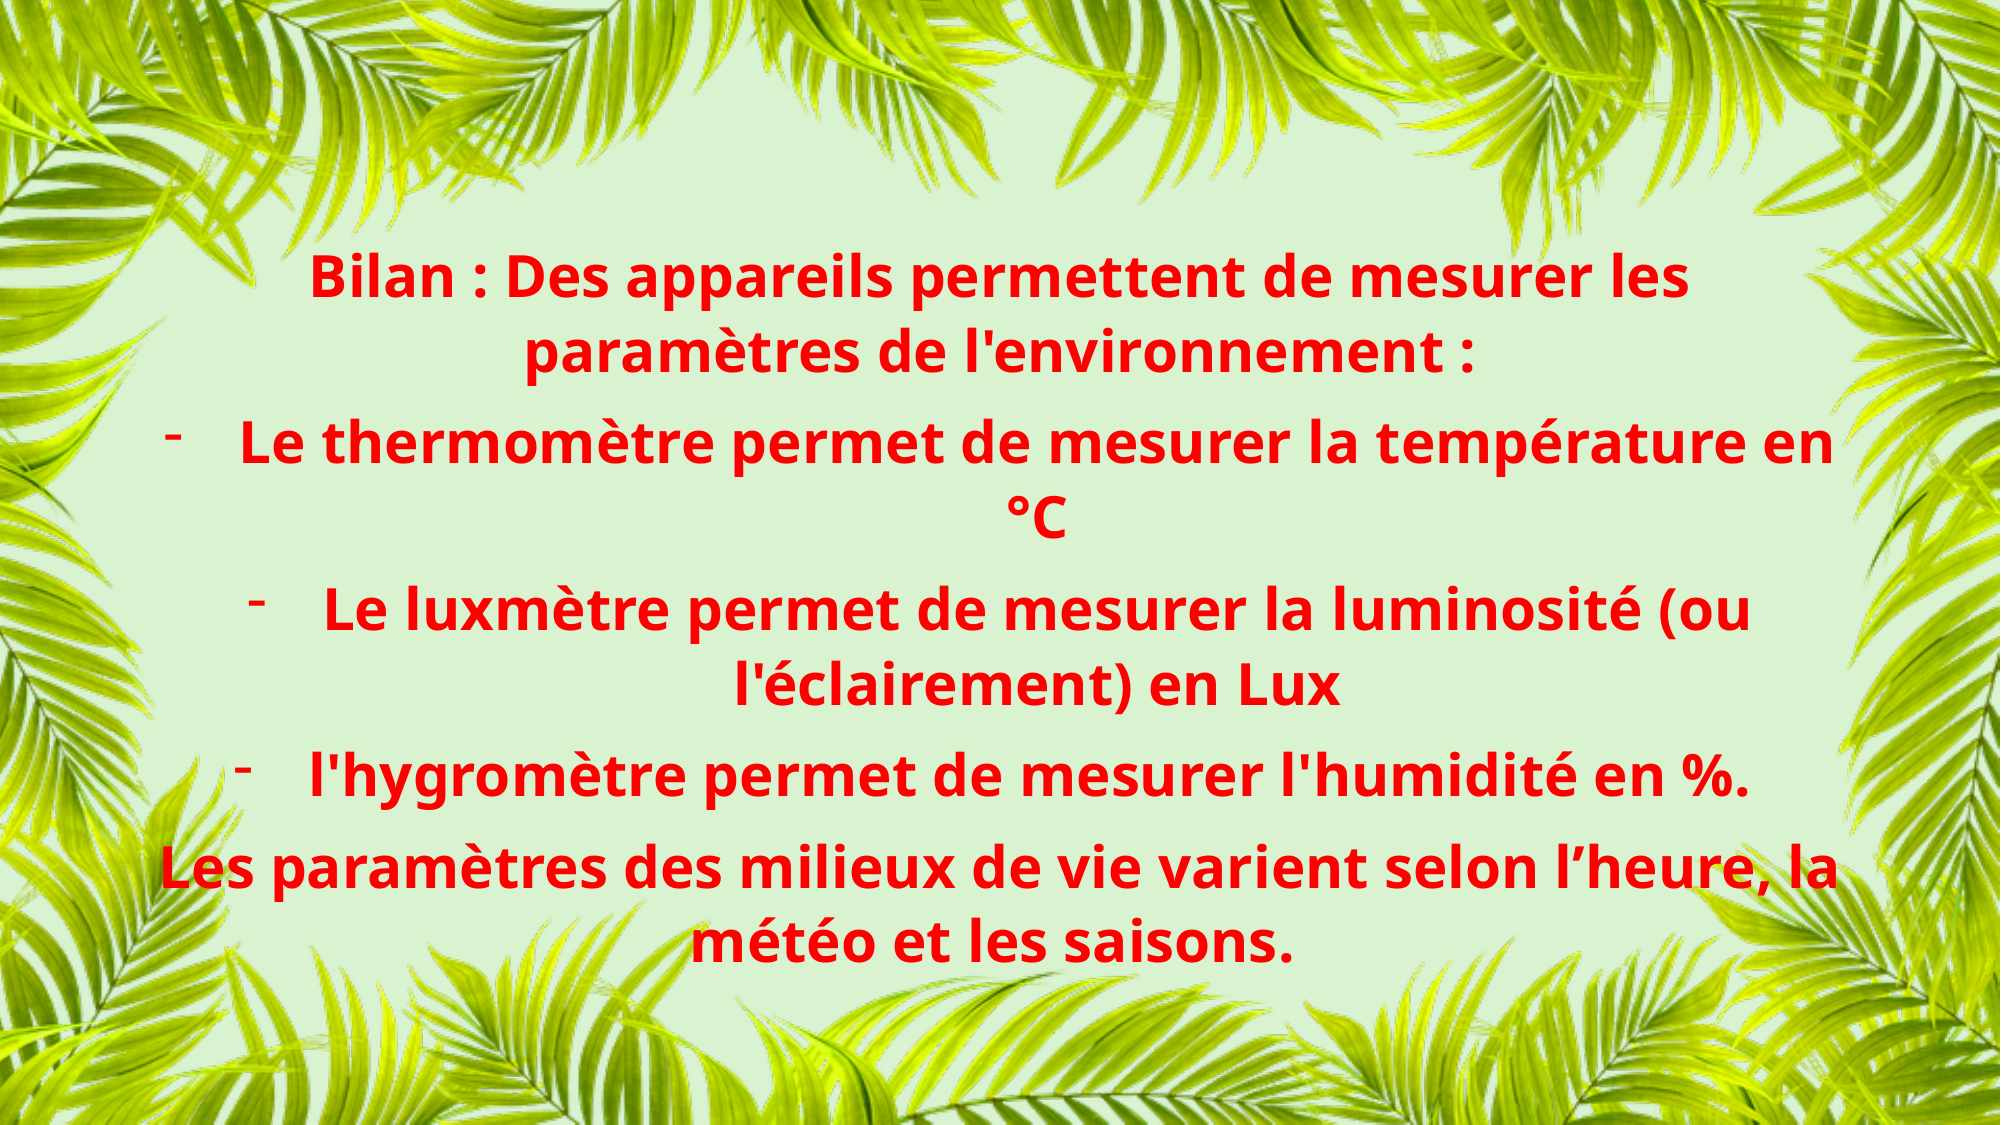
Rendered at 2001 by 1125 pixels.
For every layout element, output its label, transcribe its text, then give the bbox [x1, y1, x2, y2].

text_box Bilan : Des appareils permettent de mesurer les paramètres de l'environnement : Le thermomètre permet de mesurer la température en °C Le luxmètre permet de mesurer la luminosité (ou l'éclairement) en Lux l'hygromètre permet de mesurer l'humidité en %. Les paramètres des milieux de vie varient selon l’heure, la météo et les saisons. [136, 227, 1864, 982]
picture [0, 0, 2000, 1125]
